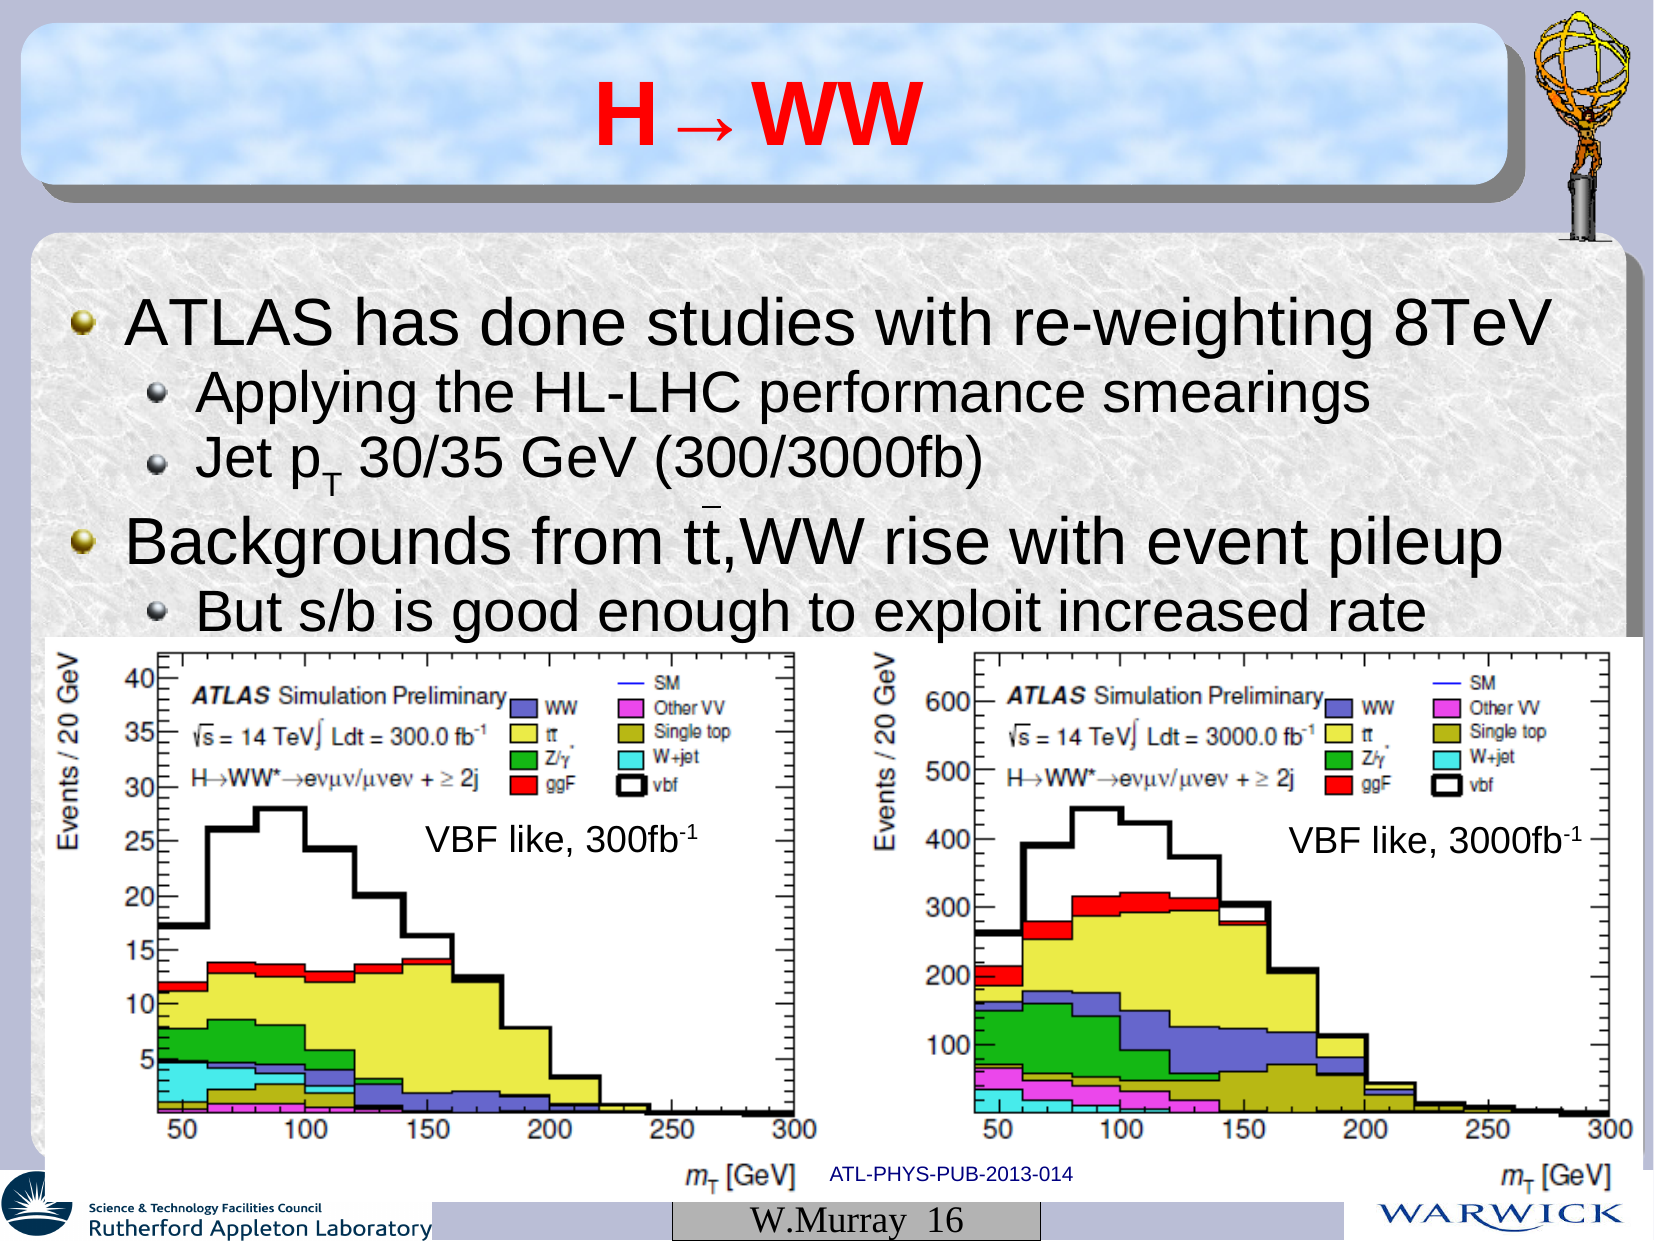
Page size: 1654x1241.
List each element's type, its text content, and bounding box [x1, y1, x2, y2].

text_box ATL-PHYS-PUB-2013-014 [814, 1155, 1127, 1194]
picture [20, 22, 1508, 181]
title H→WW [29, 39, 1489, 190]
list ATLAS has done studies with re-weighting 8TeV Applying the HL-LHC performance smearings Jet pT 30/35 GeV (300/3000fb) Backgrounds from tt,WW rise with event pileup But s/b is good enough to exploit increased rate [53, 285, 1588, 1193]
picture [0, 0, 1654, 1241]
text_box VBF like, 3000fb-1 [1273, 812, 1607, 869]
text_box VBF like, 300fb-1 [410, 810, 744, 868]
